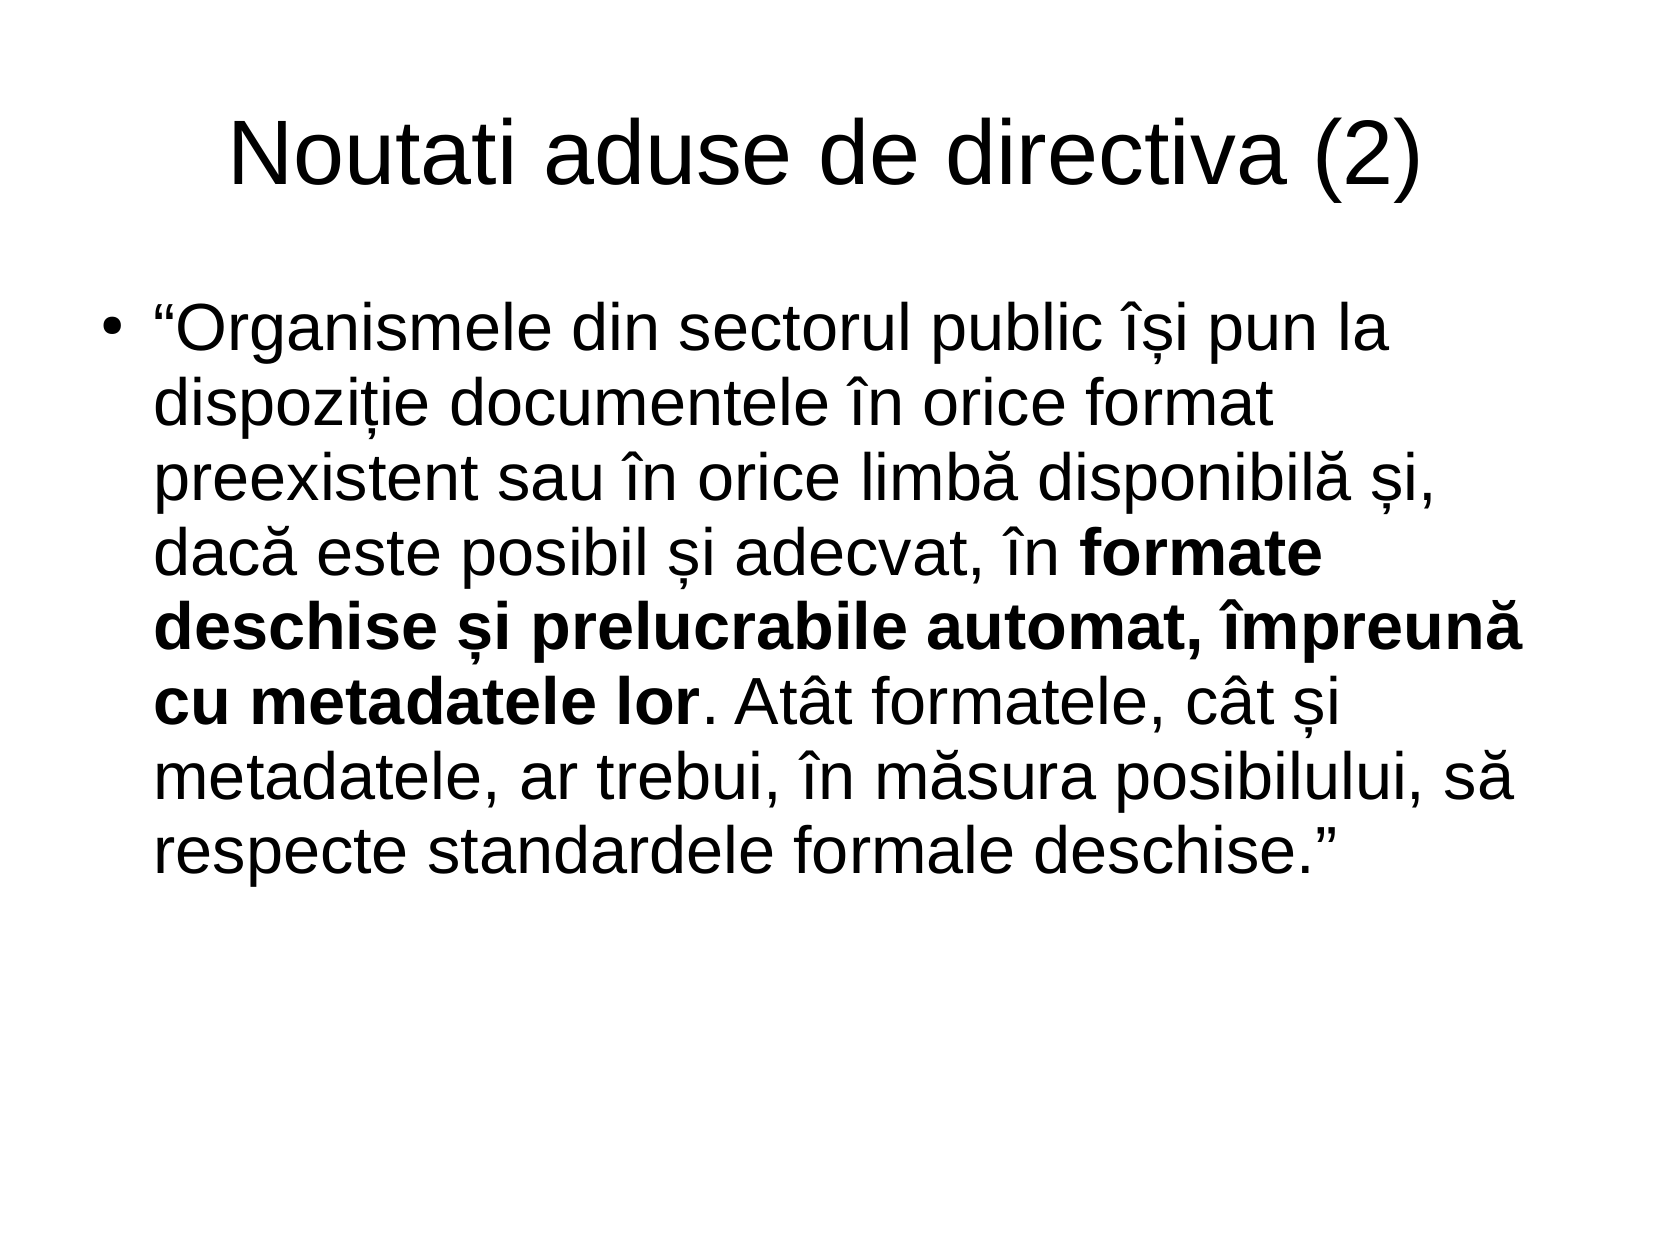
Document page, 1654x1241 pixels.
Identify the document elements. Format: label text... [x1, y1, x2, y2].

title Noutati aduse de directiva (2) [82, 49, 1571, 257]
list “Organismele din sectorul public își pun la dispoziție documentele în orice format preexistent sau în orice limbă disponibilă și, dacă este posibil și adecvat, în formate deschise și prelucrabile automat, împreună cu metadatele lor. Atât formatele, cât și metadatele, ar trebui, în măsura posibilului, să respecte standardele formale deschise.” [82, 290, 1538, 1010]
